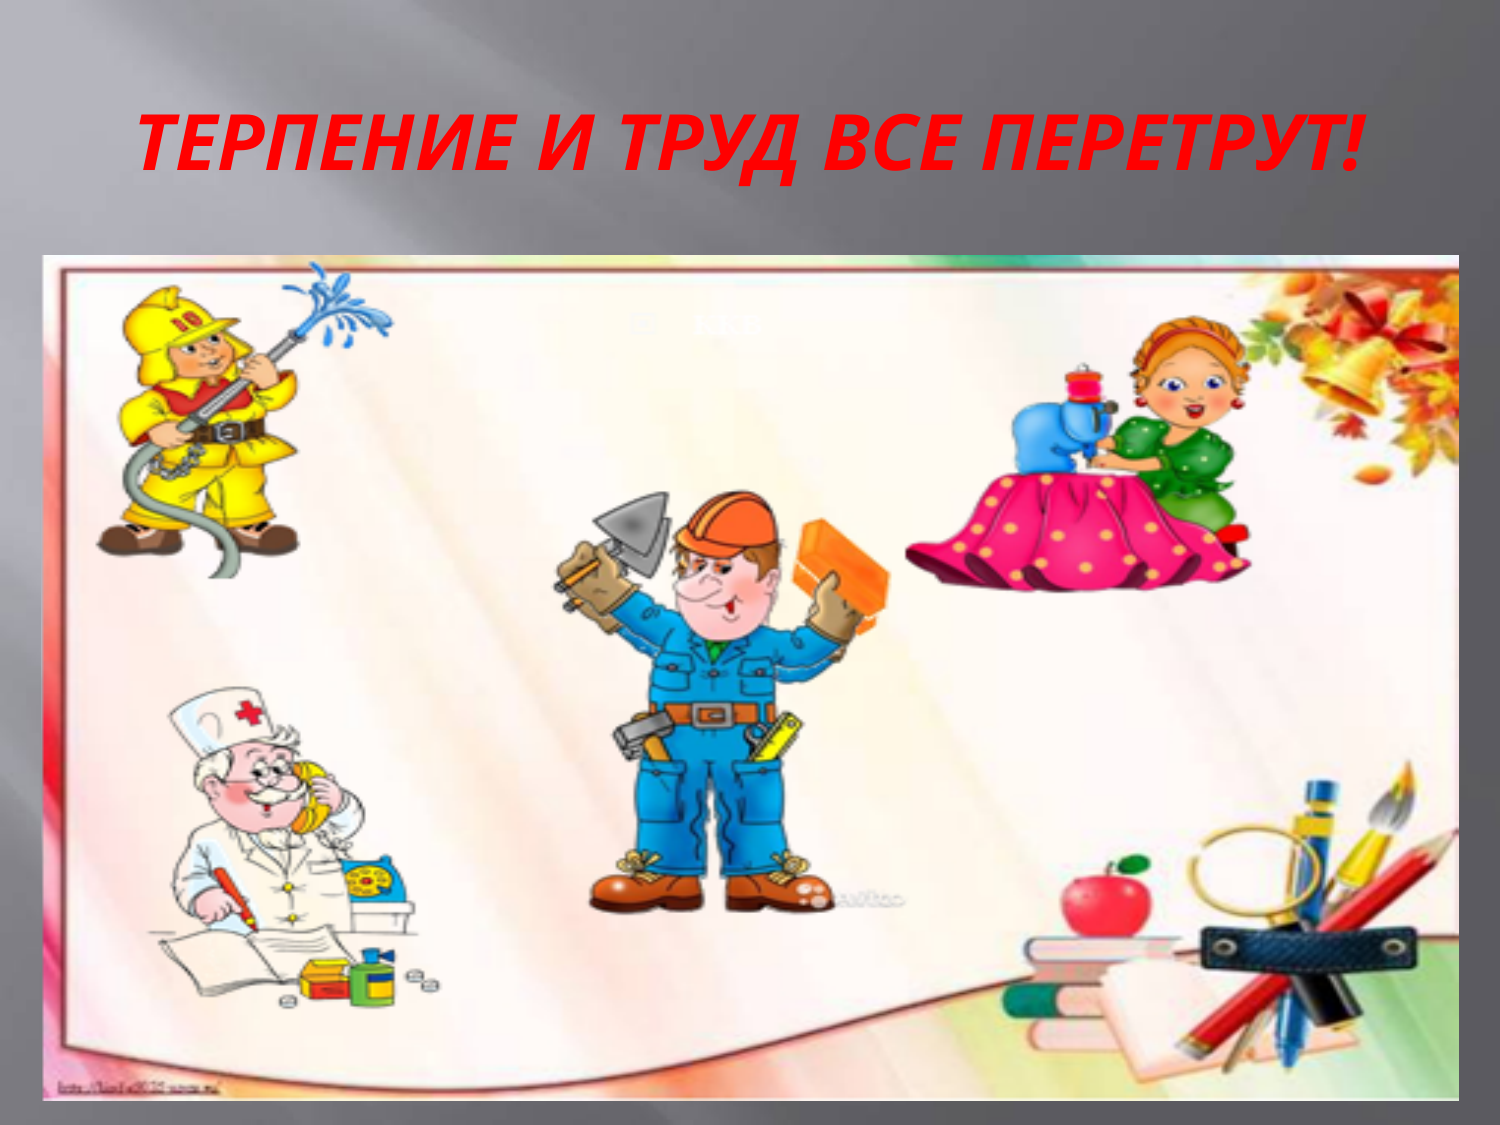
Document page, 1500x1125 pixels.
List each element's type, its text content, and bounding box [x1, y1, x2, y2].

picture [0, 0, 1500, 1125]
title ТЕРПЕНИЕ И ТРУД ВСЕ ПЕРЕТРУТ! [75, 45, 1425, 233]
